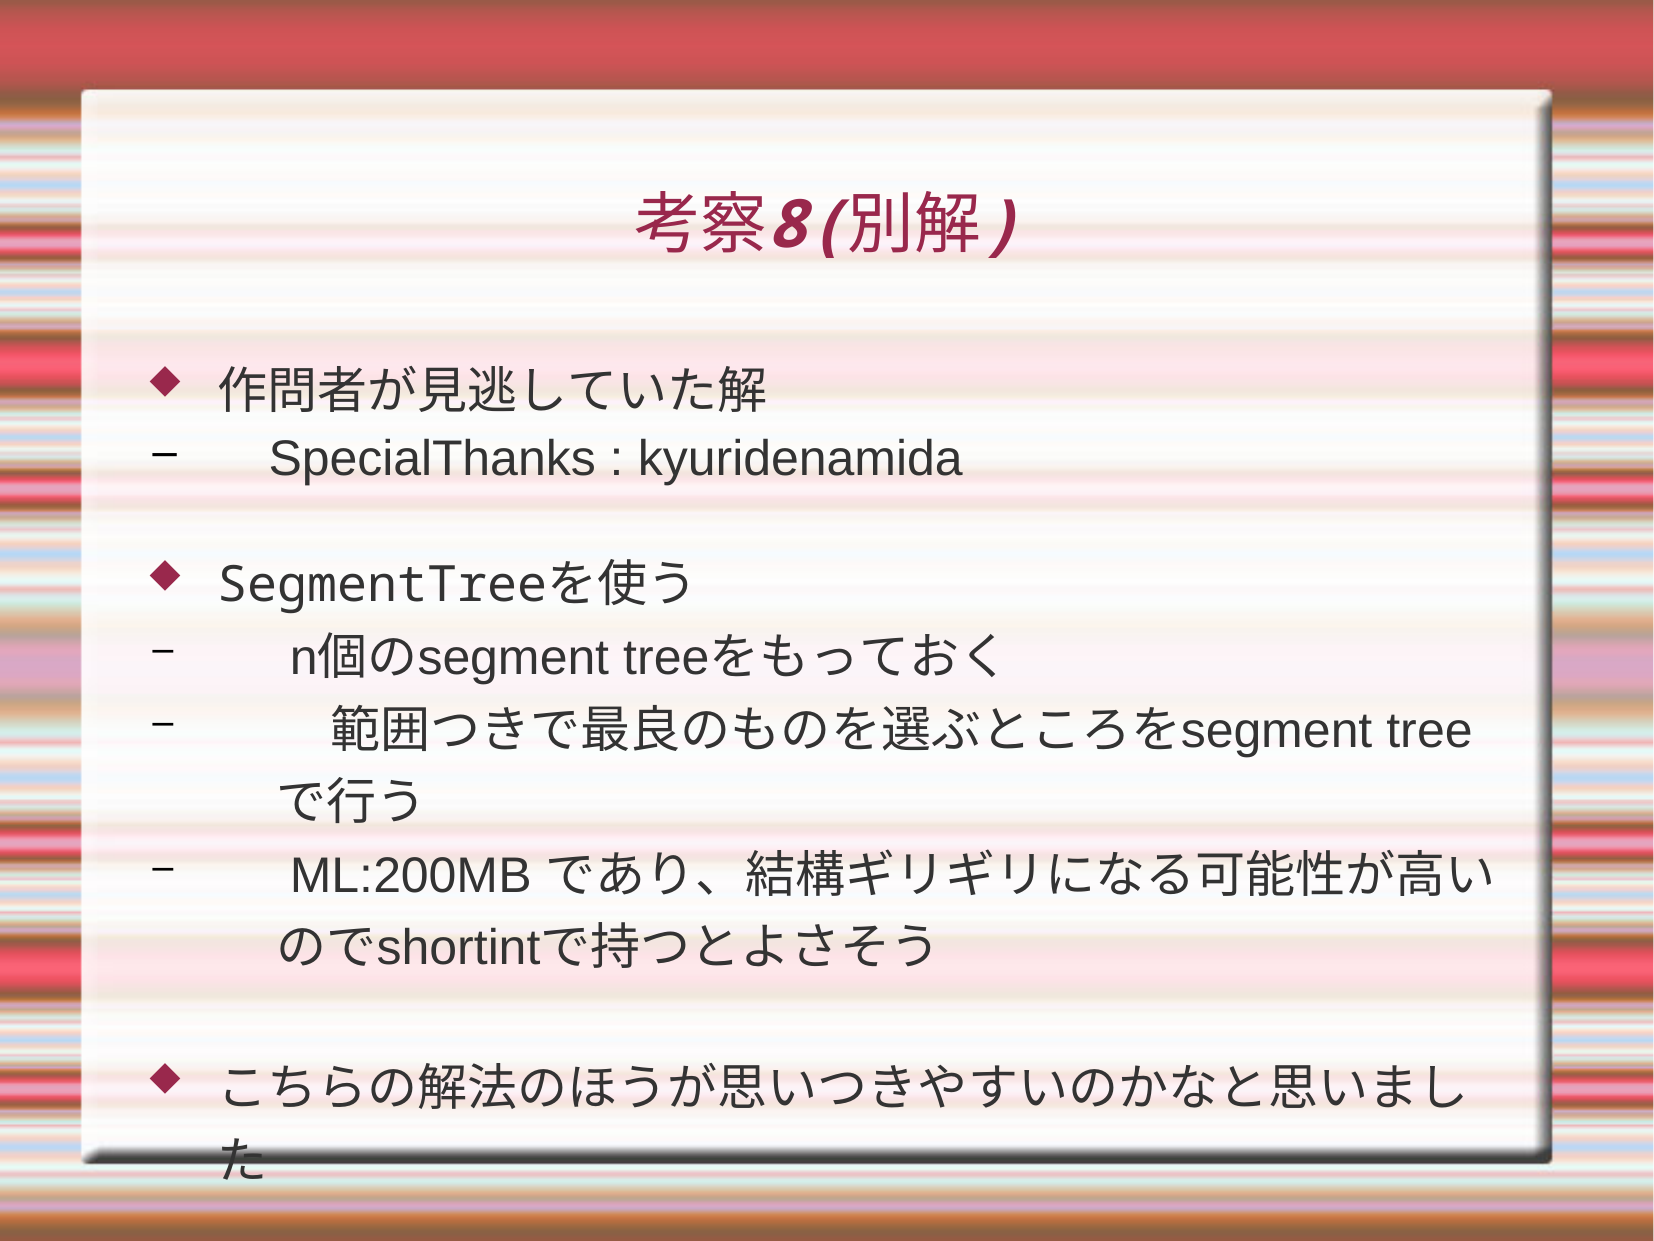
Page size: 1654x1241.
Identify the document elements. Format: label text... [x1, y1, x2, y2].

title 考察8(別解) [121, 114, 1534, 322]
picture [0, 0, 1654, 1241]
list 作問者が見逃していた解 SpecialThanks : kyuridenamida SegmentTreeを使う n個のsegment treeをもっておく 範囲つきで最良のものを選ぶところをsegment treeで行う ML:200MB であり、結構ギリギリになる可能性が高いのでshortintで持つとよさそう こちらの解法のほうが思いつきやすいのかなと思いました [134, 350, 1516, 1132]
